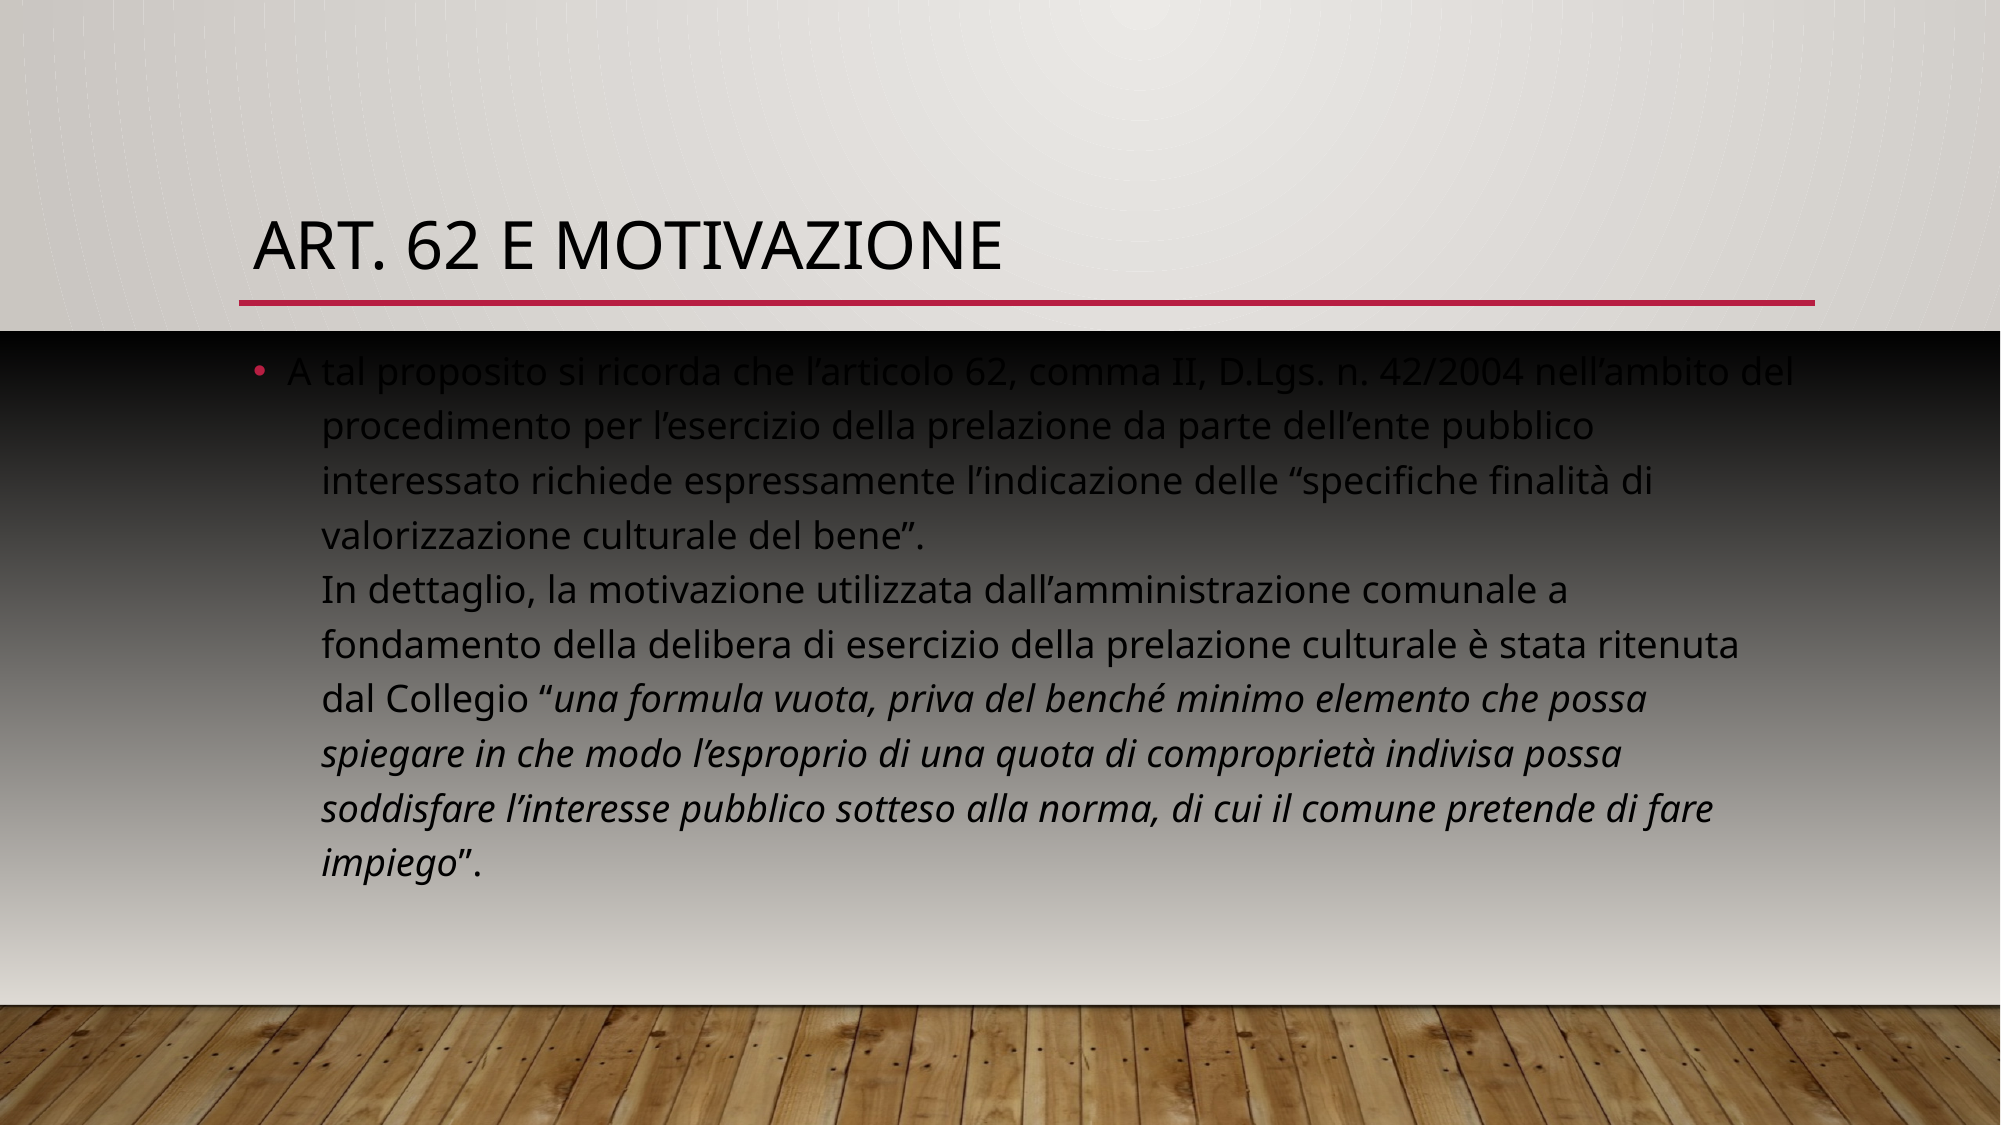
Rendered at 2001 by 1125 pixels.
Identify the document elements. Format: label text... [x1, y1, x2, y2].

list A tal proposito si ricorda che l’articolo 62, comma II, D.Lgs. n. 42/2004 nell’ambito del procedimento per l’esercizio della prelazione da parte dell’ente pubblico interessato richiede espressamente l’indicazione delle “specifiche finalità di valorizzazione culturale del bene”. In dettaglio, la motivazione utilizzata dall’amministrazione comunale a fondamento della delibera di esercizio della prelazione culturale è stata ritenuta dal Collegio “una formula vuota, priva del benché minimo elemento che possa spiegare in che modo l’esproprio di una quota di comproprietà indivisa possa soddisfare l’interesse pubblico sotteso alla norma, di cui il comune pretende di fare impiego”. [238, 330, 1814, 897]
title Art. 62 e motivazione [238, 131, 1814, 305]
